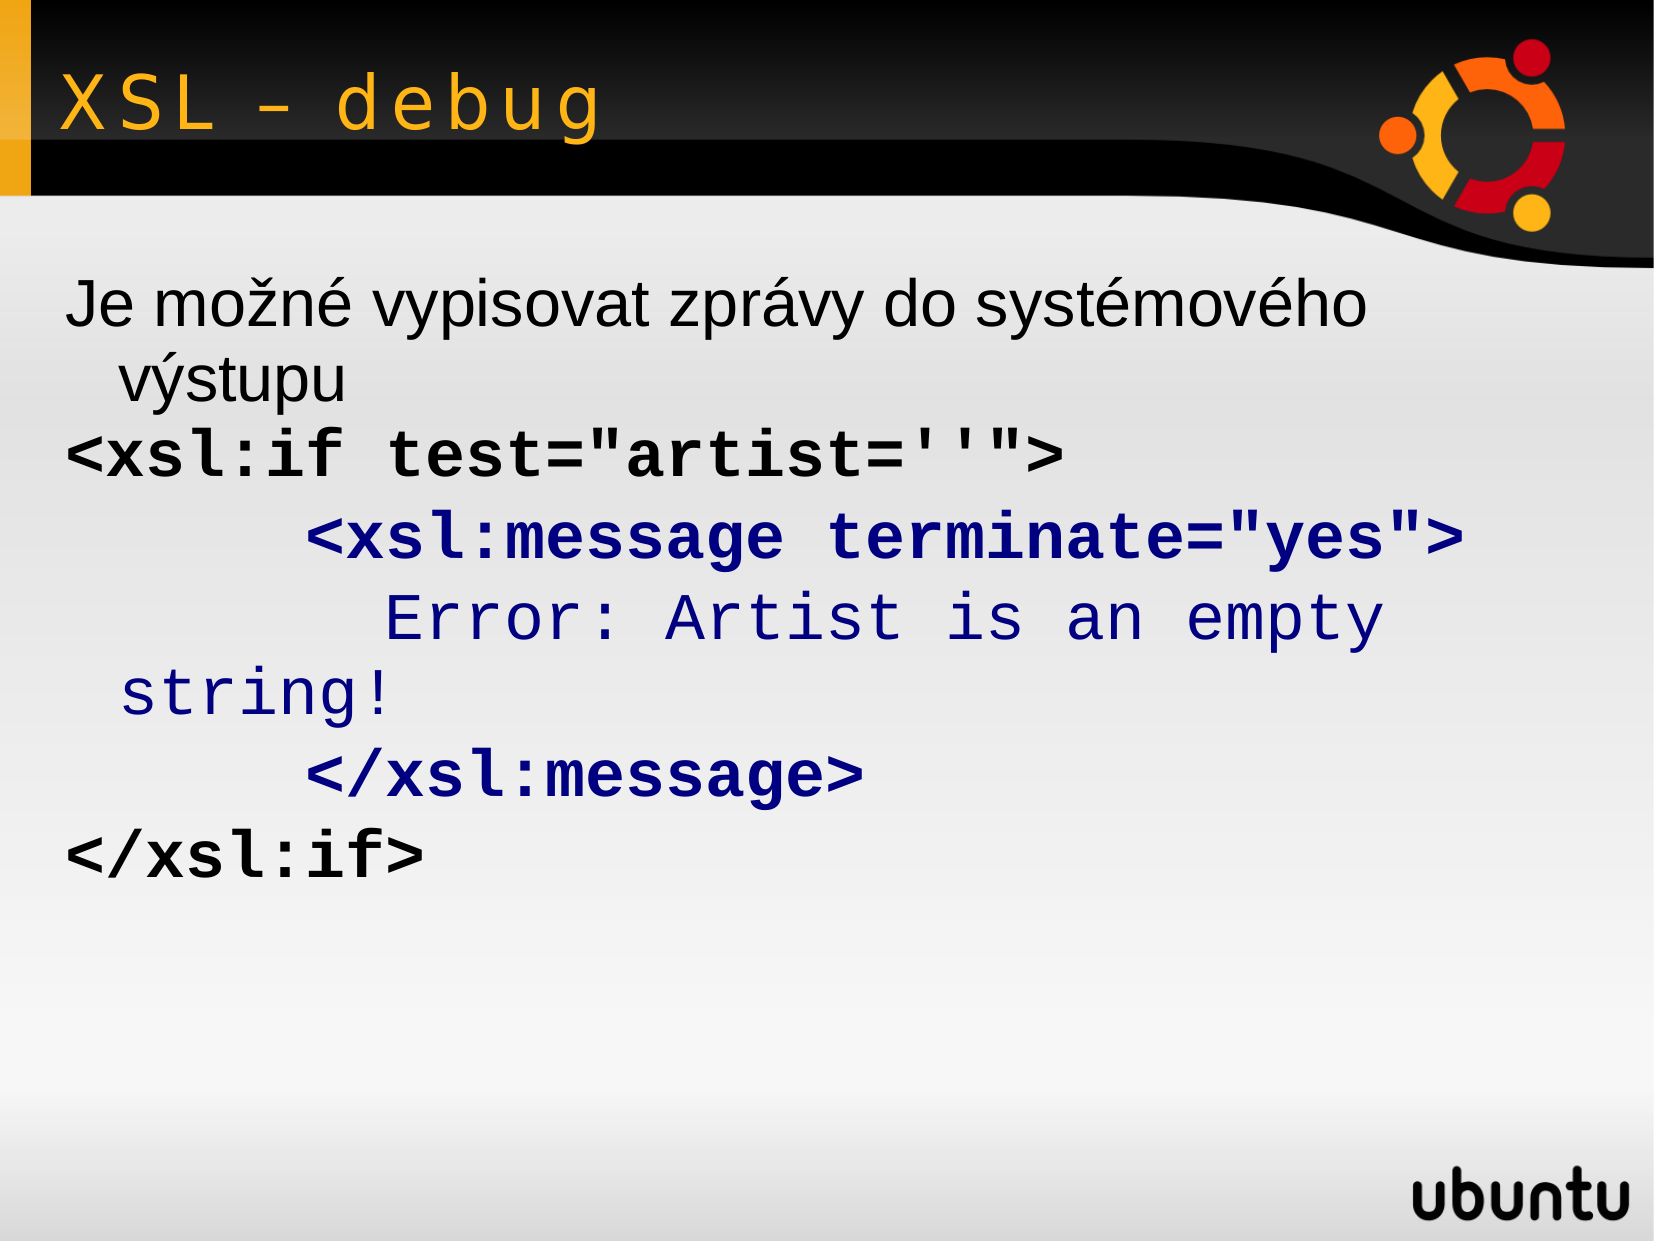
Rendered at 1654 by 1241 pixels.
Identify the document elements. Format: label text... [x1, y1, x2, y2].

list Je možné vypisovat zprávy do systémového výstupu <xsl:if test="artist=''"> <xsl:message terminate="yes"> Error: Artist is an empty string! </xsl:message> </xsl:if> [47, 265, 1536, 1138]
title XSL – debug [59, 29, 1270, 178]
picture [0, 0, 1654, 1241]
